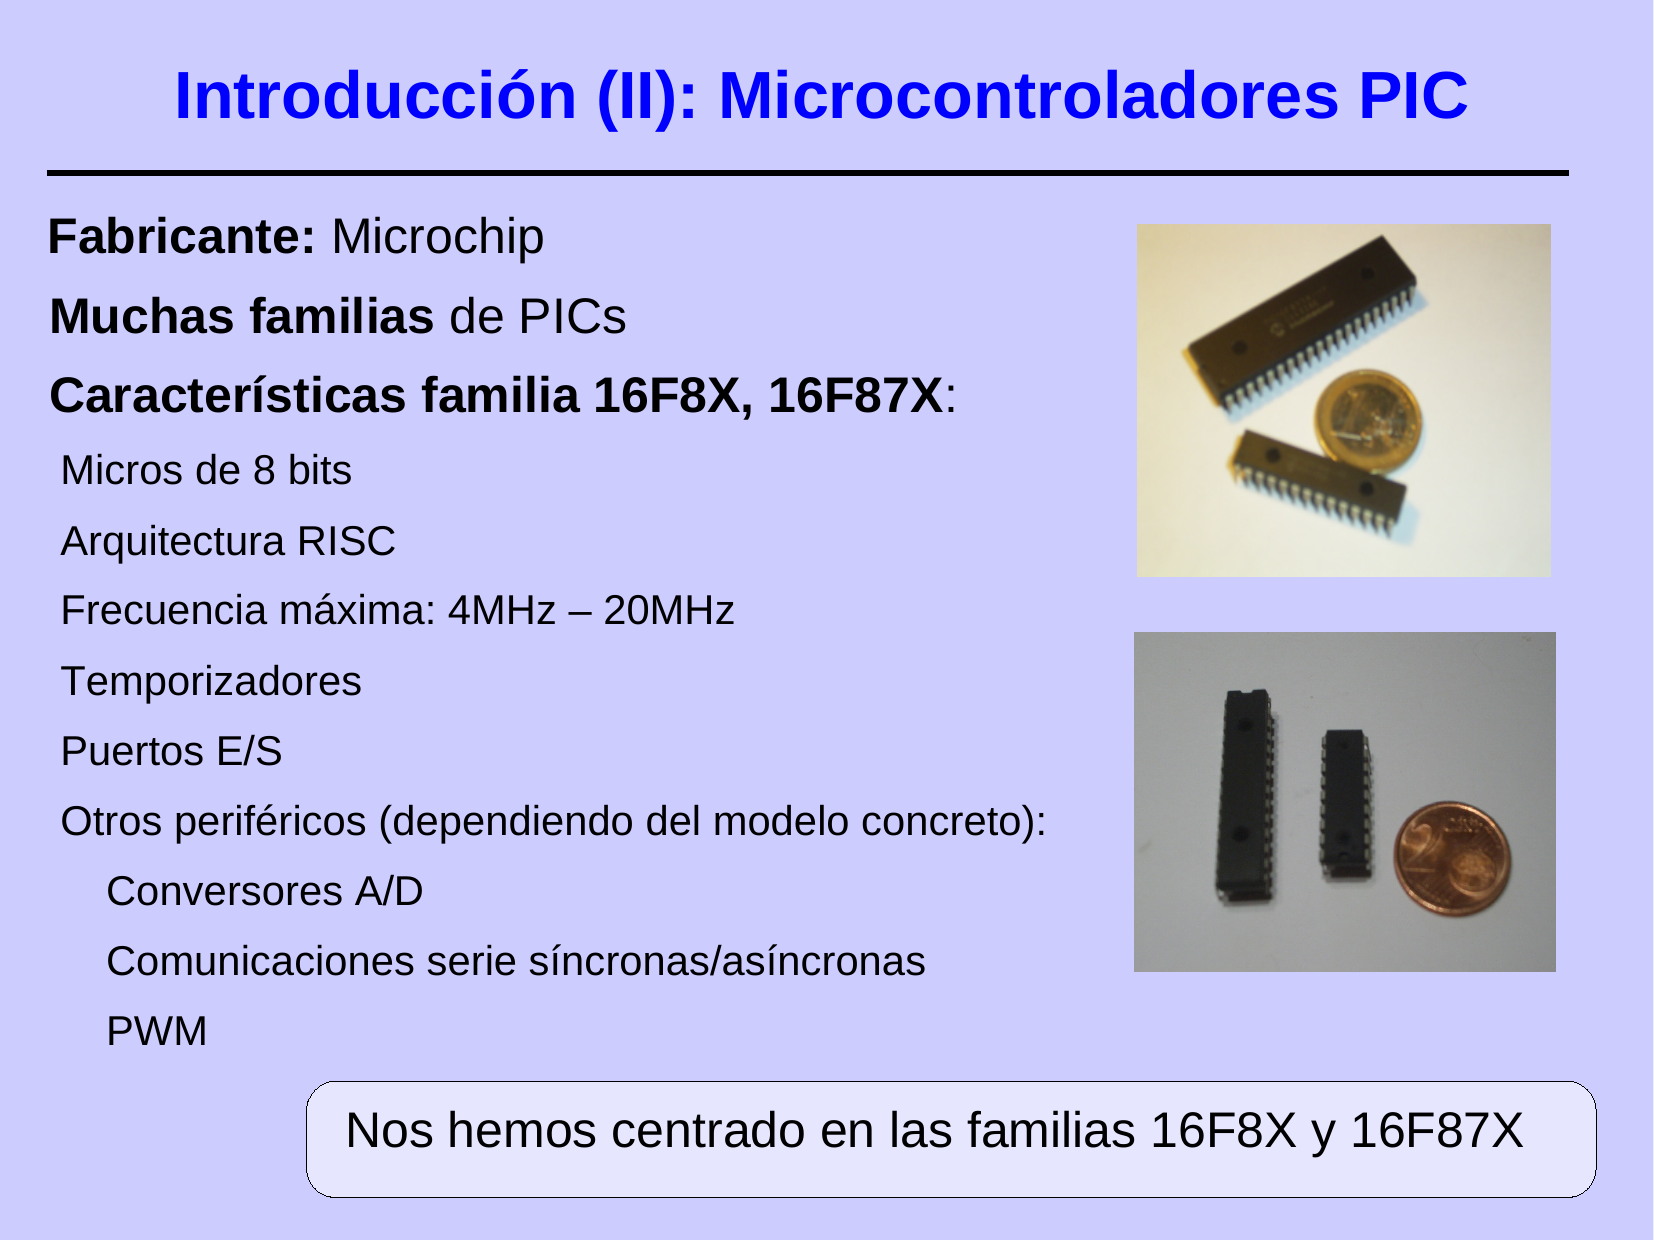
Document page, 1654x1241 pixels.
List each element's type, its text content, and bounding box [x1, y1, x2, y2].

text_box [306, 1081, 1597, 1198]
text_box Nos hemos centrado en las familias 16F8X y 16F87X [345, 1101, 1602, 1164]
text_box Fabricante: Microchip Muchas familias de PICs Características familia 16F8X, 16F87X: Micros de 8 bits Arquitectura RISC Frecuencia máxima: 4MHz – 20MHz Temporizadores Puertos E/S Otros periféricos (dependiendo del modelo concreto): Conversores A/D Comunicaciones serie síncronas/asíncronas PWM [35, 208, 1130, 1131]
title Introducción (II): Microcontroladores PIC [114, 0, 1532, 170]
picture [1134, 632, 1556, 972]
picture [1137, 224, 1551, 577]
